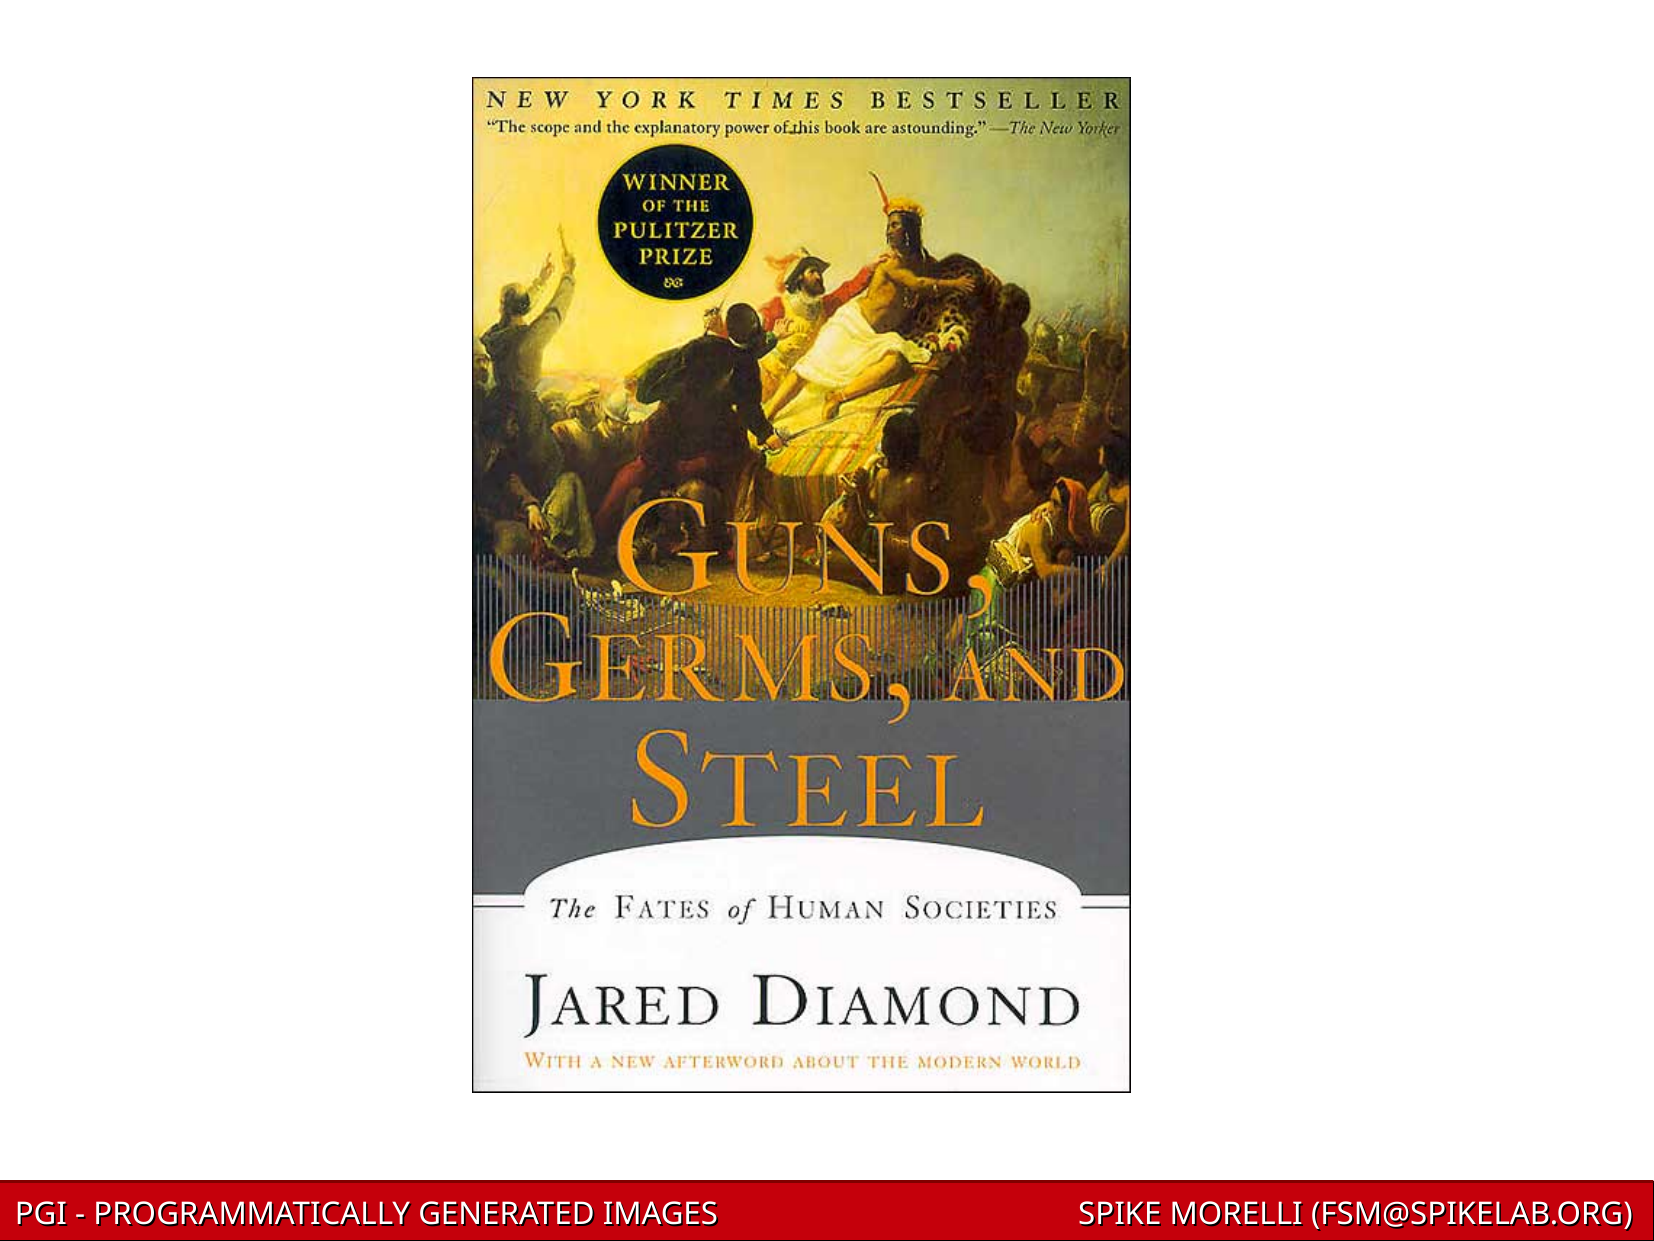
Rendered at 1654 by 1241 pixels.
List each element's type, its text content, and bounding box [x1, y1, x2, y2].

text_box SPIKE MORELLI (FSM@SPIKELAB.ORG) [1063, 1184, 1643, 1235]
picture [472, 77, 1131, 1093]
text_box PGI - PROGRAMMATICALLY GENERATED IMAGES [0, 1184, 722, 1235]
text_box [0, 1183, 1654, 1241]
